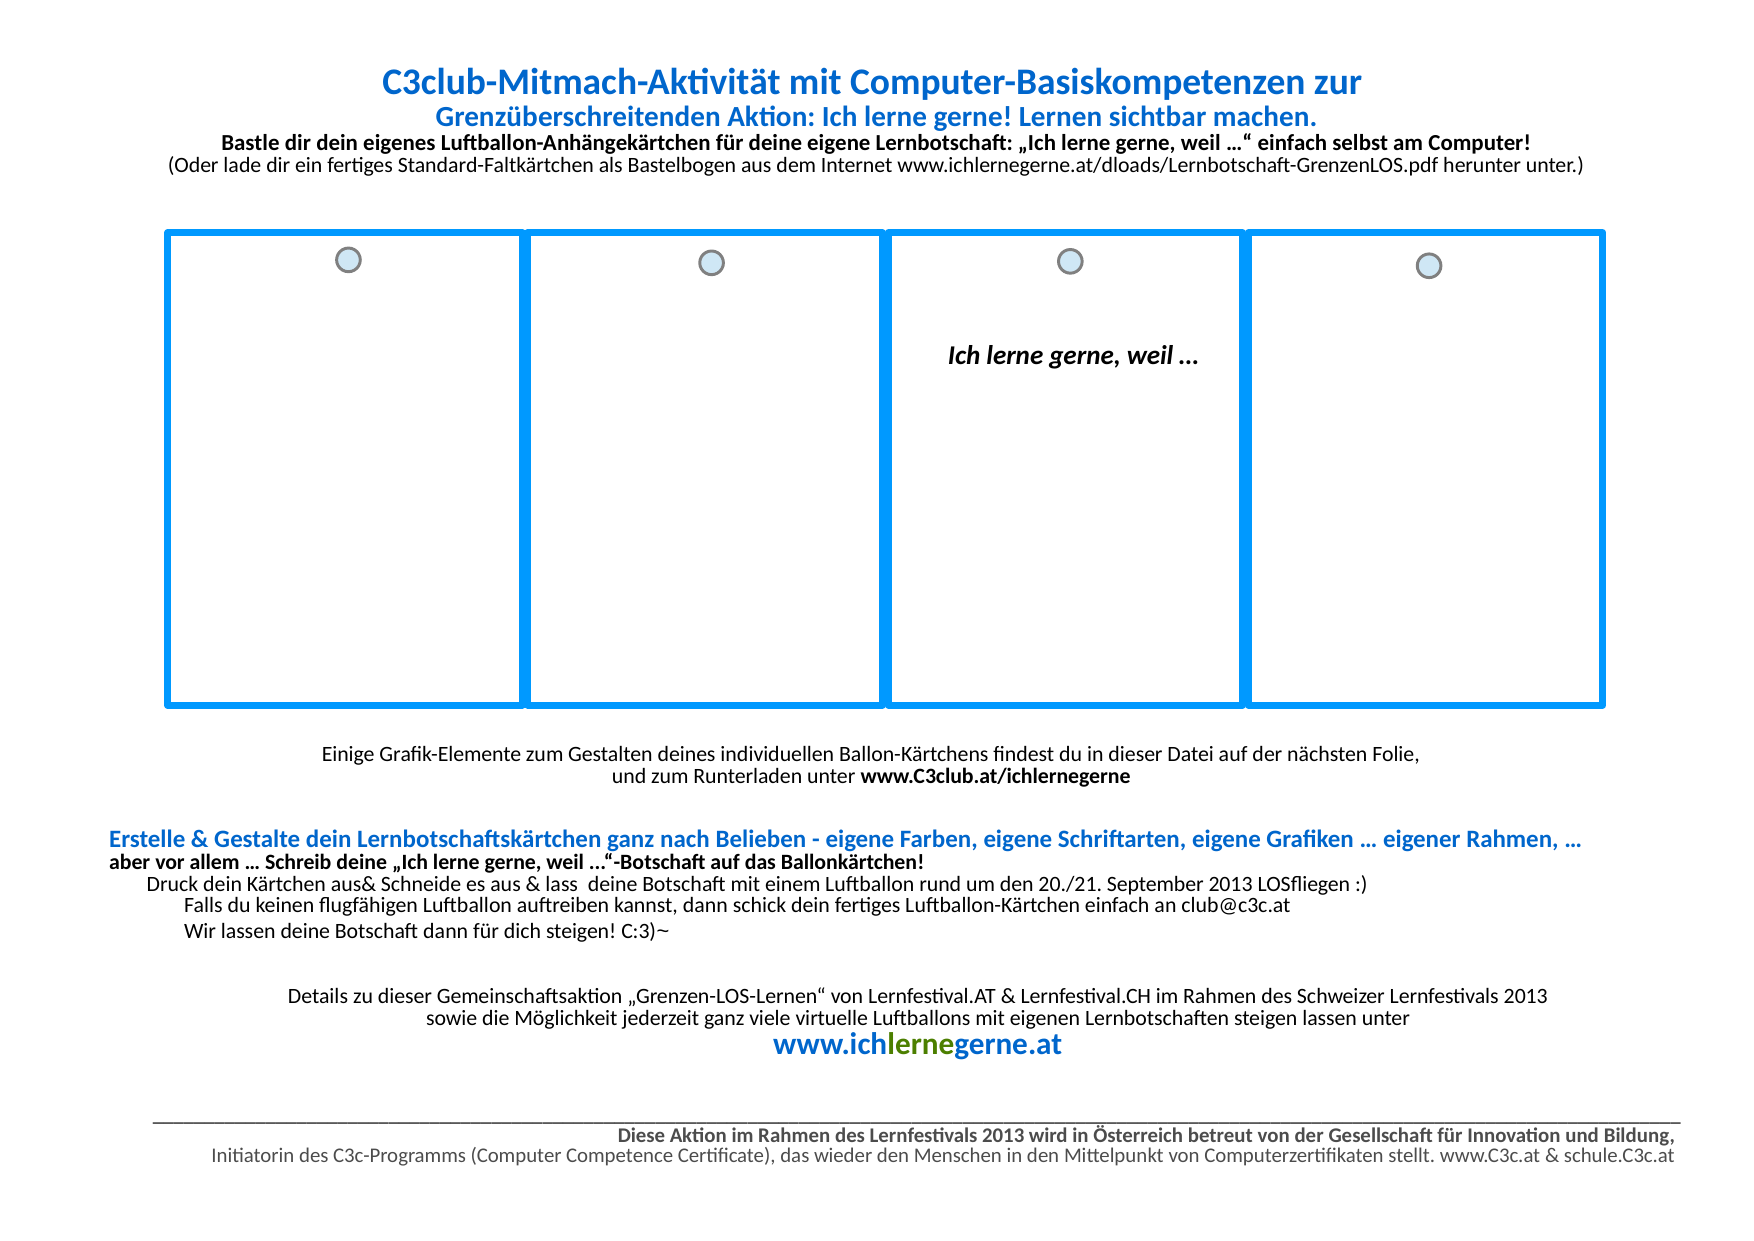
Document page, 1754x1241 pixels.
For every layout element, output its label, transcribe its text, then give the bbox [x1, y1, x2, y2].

text_box Ich lerne gerne, weil … [933, 336, 1220, 385]
text_box Erstelle & Gestalte dein Lernbotschaftskärtchen ganz nach Belieben - eigene Farben, eigene Schriftarten, eigene Grafiken … eigener Rahmen, … aber vor allem … Schreib deine „Ich lerne gerne, weil ...“-Botschaft auf das Ballonkärtchen! Druck dein Kärtchen aus& Schneide es aus & lass deine Botschaft mit einem Luftballon rund um den 20./21. September 2013 LOSfliegen :) Falls du keinen flugfähigen Luftballon auftreiben kannst, dann schick dein fertiges Luftballon-Kärtchen einfach an club@c3c.at Wir lassen deine Botschaft dann für dich steigen! C:3)~ [94, 820, 1642, 973]
text_box [1248, 232, 1603, 706]
text_box [527, 232, 883, 706]
text_box Einige Grafik-Elemente zum Gestalten deines individuellen Ballon-Kärtchens findest du in dieser Datei auf der nächsten Folie, und zum Runterladen unter www.C3club.at/ichlernegerne [259, 738, 1489, 807]
text_box [888, 232, 1243, 706]
text_box [167, 232, 523, 706]
text_box _____________________________________________________________________________________________________________________________________________________ Diese Aktion im Rahmen des Lernfestivals 2013 wird in Österreich betreut von der Gesellschaft für Innovation und Bildung, Initiatorin des C3c-Programms (Computer Competence Certificate), das wieder den Menschen in den Mittelpunkt von Computerzertifikaten stellt. www.C3c.at & schule.C3c.at [59, 1098, 1695, 1190]
text_box Details zu dieser Gemeinschaftsaktion „Grenzen-LOS-Lernen“ von Lernfestival.AT & Lernfestival.CH im Rahmen des Schweizer Lernfestivals 2013 sowie die Möglichkeit jederzeit ganz viele virtuelle Luftballons mit eigenen Lernbotschaften steigen lassen unter www.ichlernegerne.at [224, 980, 1619, 1087]
text_box C3club-Mitmach-Aktivität mit Computer-Basiskompetenzen zur Grenzüberschreitenden Aktion: Ich lerne gerne! Lernen sichtbar machen. Bastle dir dein eigenes Luftballon-Anhängekärtchen für deine eigene Lernbotschaft: „Ich lerne gerne, weil …“ einfach selbst am Computer! (Oder lade dir ein fertiges Standard-Faltkärtchen als Bastelbogen aus dem Internet www.ichlernegerne.at/dloads/Lernbotschaft-GrenzenLOS.pdf herunter unter.) [59, 59, 1695, 210]
